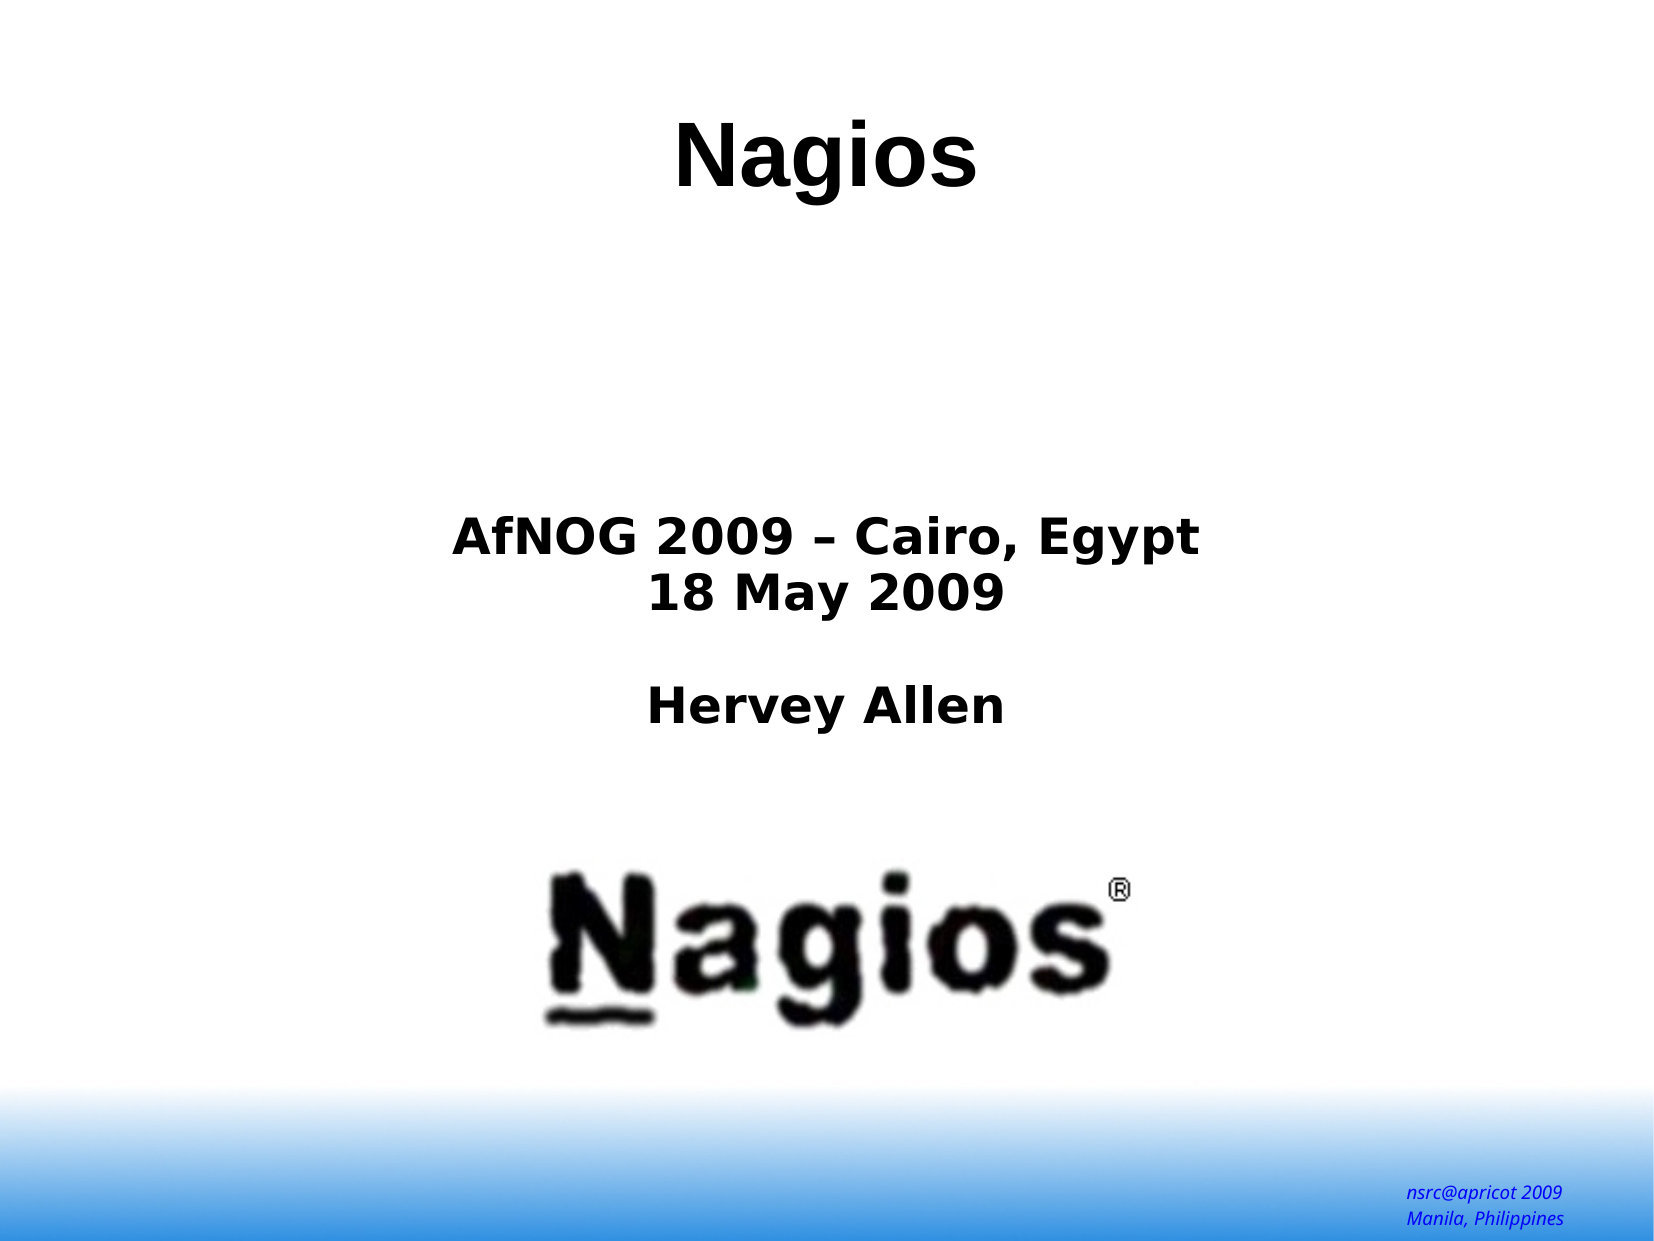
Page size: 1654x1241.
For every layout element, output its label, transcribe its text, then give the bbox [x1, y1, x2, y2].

picture [533, 857, 1139, 1039]
subtitle AfNOG 2009 – Cairo, Egypt 18 May 2009 Hervey Allen [82, 242, 1571, 1062]
picture [0, 1083, 1654, 1241]
title Nagios [82, 49, 1571, 242]
